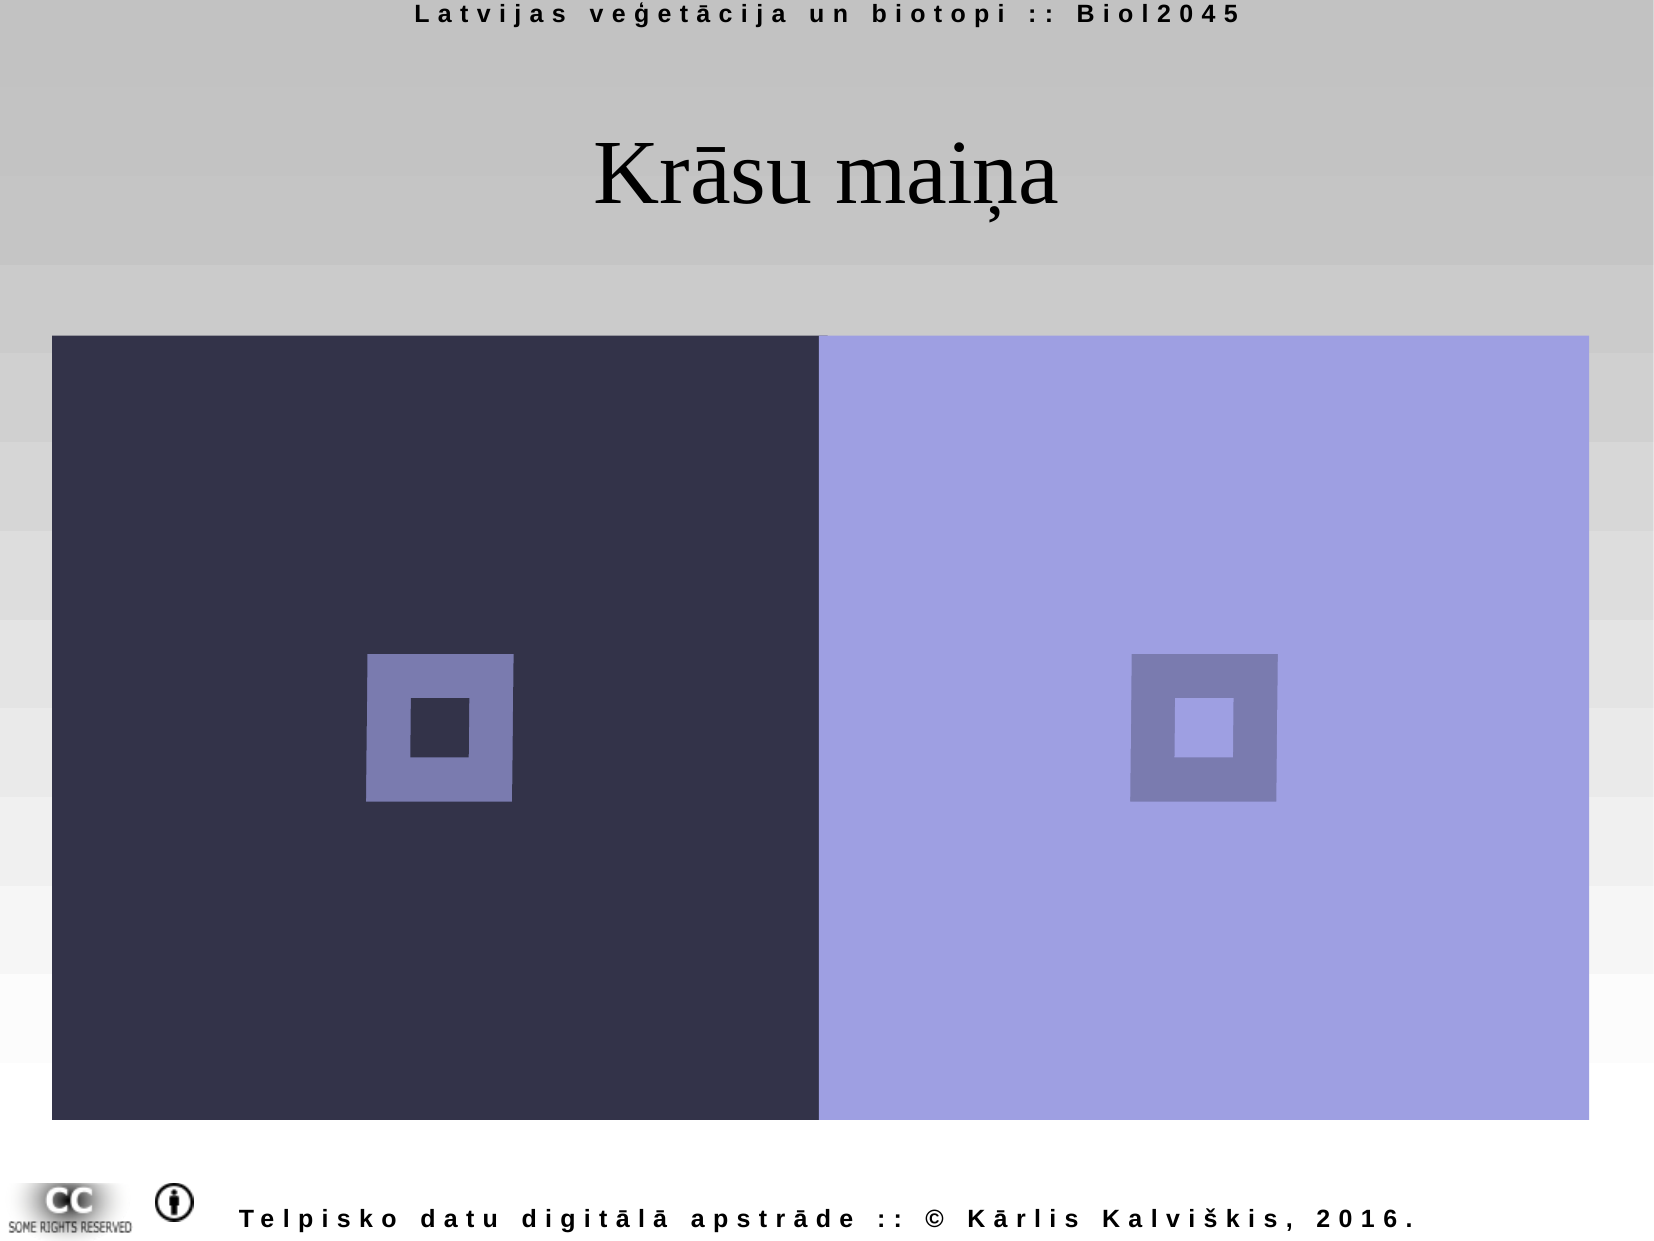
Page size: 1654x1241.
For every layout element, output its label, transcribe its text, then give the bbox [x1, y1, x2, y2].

text_box [52, 335, 1590, 1120]
title Krāsu maiņa [29, 49, 1625, 296]
picture [0, 0, 1654, 1241]
